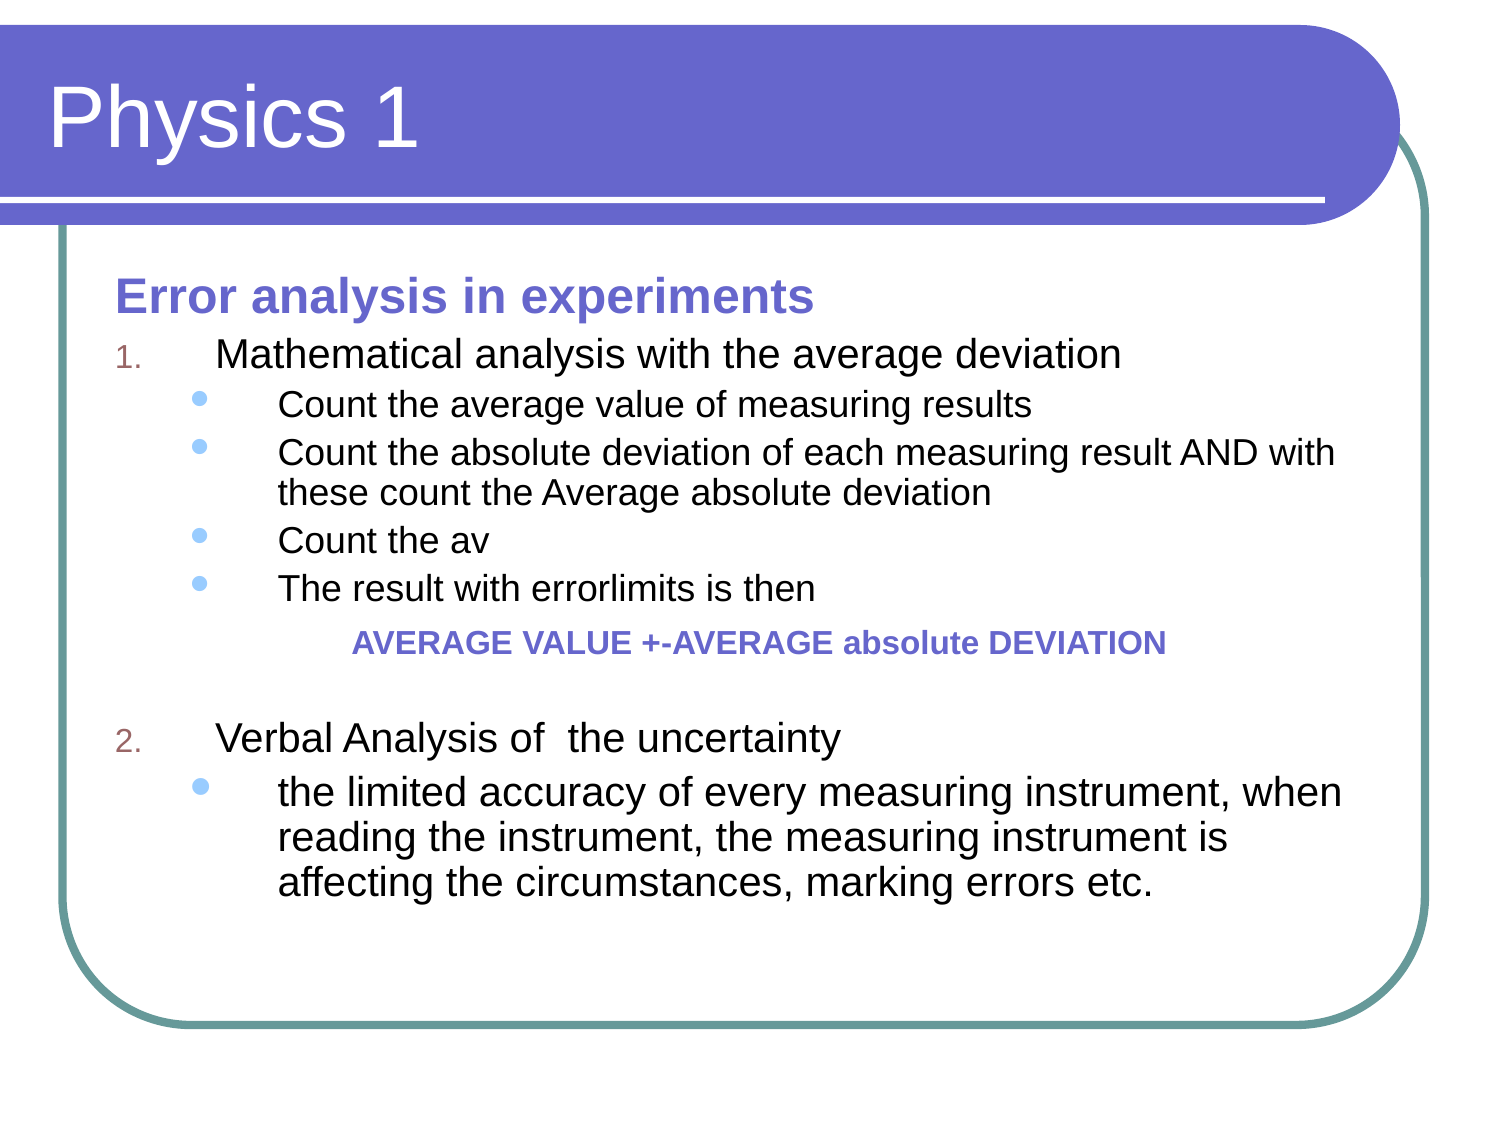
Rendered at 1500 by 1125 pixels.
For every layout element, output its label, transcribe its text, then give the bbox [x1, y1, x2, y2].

title Physics 1 [32, 37, 1347, 188]
list Error analysis in experiments Mathematical analysis with the average deviation Count the average value of measuring results Count the absolute deviation of each measuring result AND with these count the Average absolute deviation Count the av The result with errorlimits is then AVERAGE VALUE +-AVERAGE absolute DEVIATION Verbal Analysis of the uncertainty the limited accuracy of every measuring instrument, when reading the instrument, the measuring instrument is affecting the circumstances, marking errors etc. [99, 262, 1400, 905]
